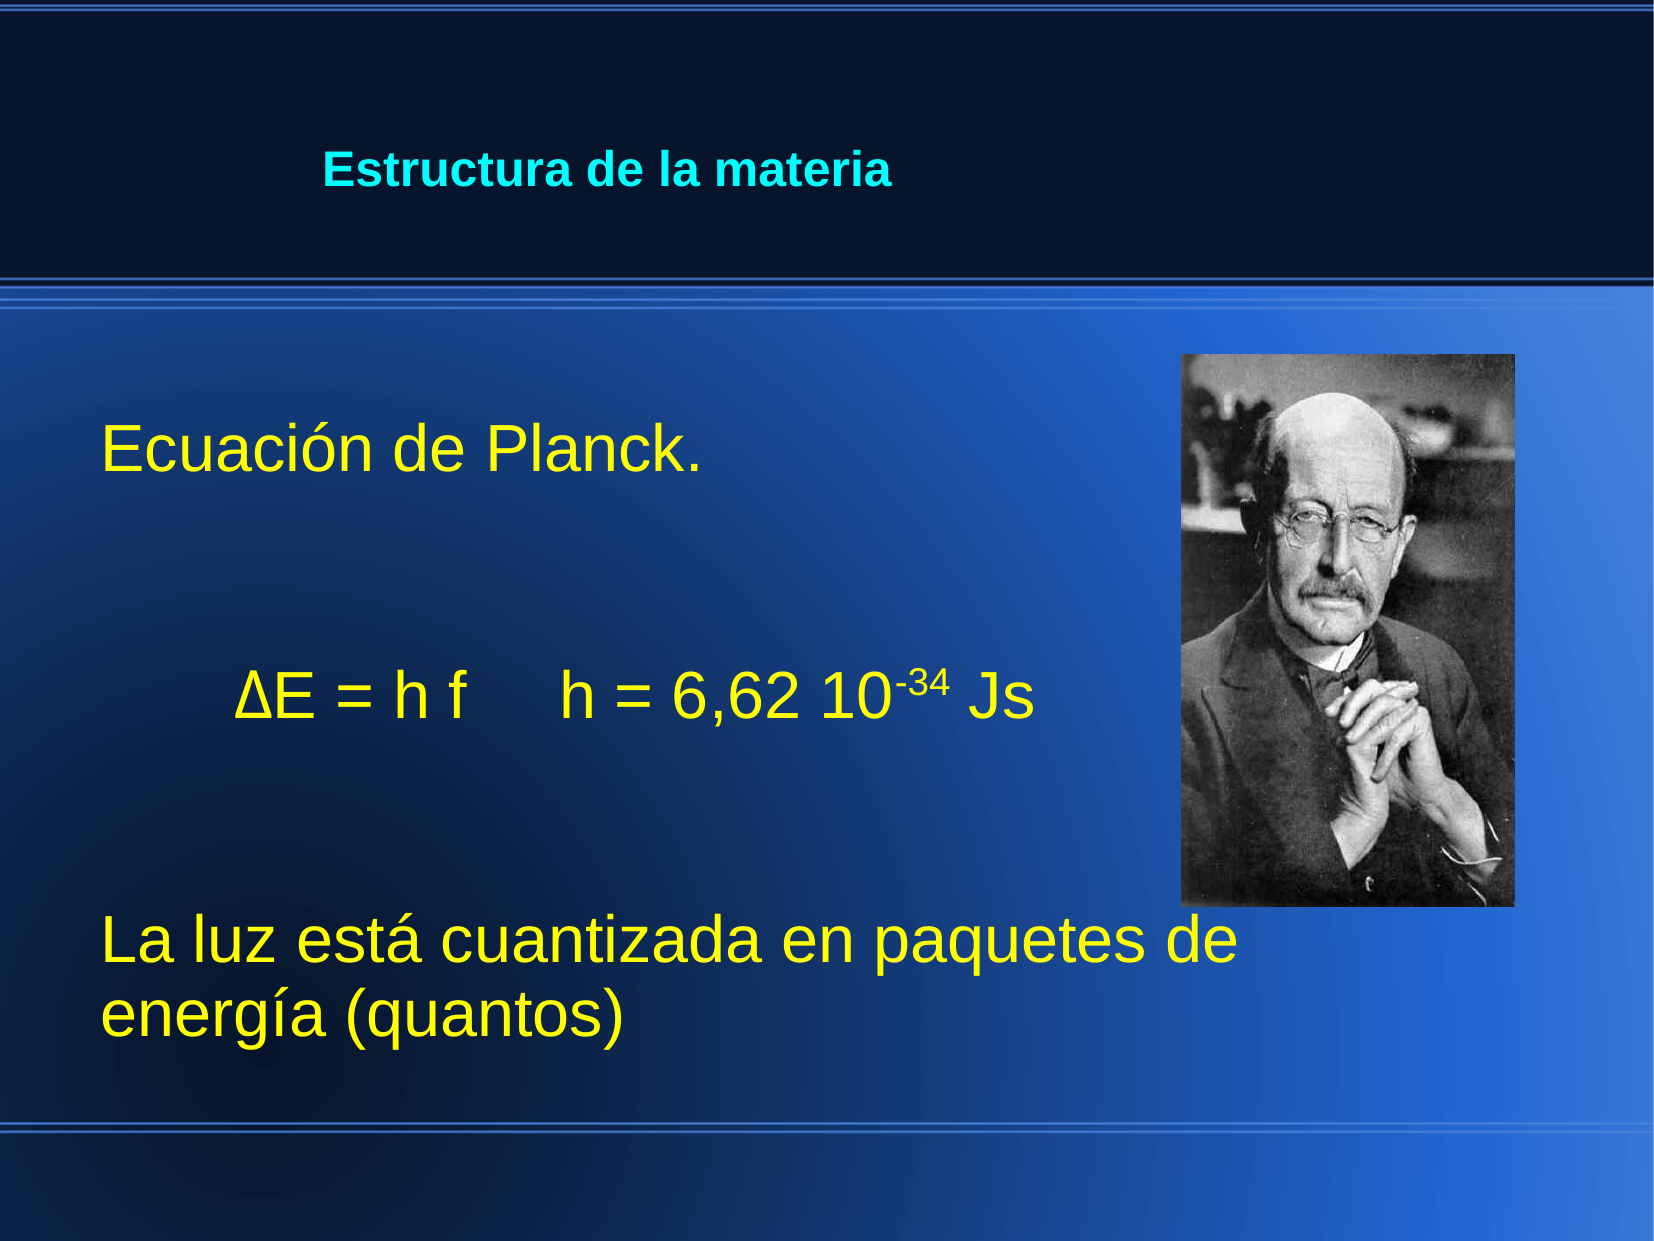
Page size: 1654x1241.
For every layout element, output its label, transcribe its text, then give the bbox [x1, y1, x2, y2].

list Ecuación de Planck. [29, 306, 916, 562]
list ΔE = h f h = 6,62 10-34 Js [59, 542, 1123, 797]
picture [0, 0, 1654, 1241]
list La luz está cuantizada en paquetes de energía (quantos) [29, 797, 1270, 1052]
title Estructura de la materia [32, 118, 1182, 220]
